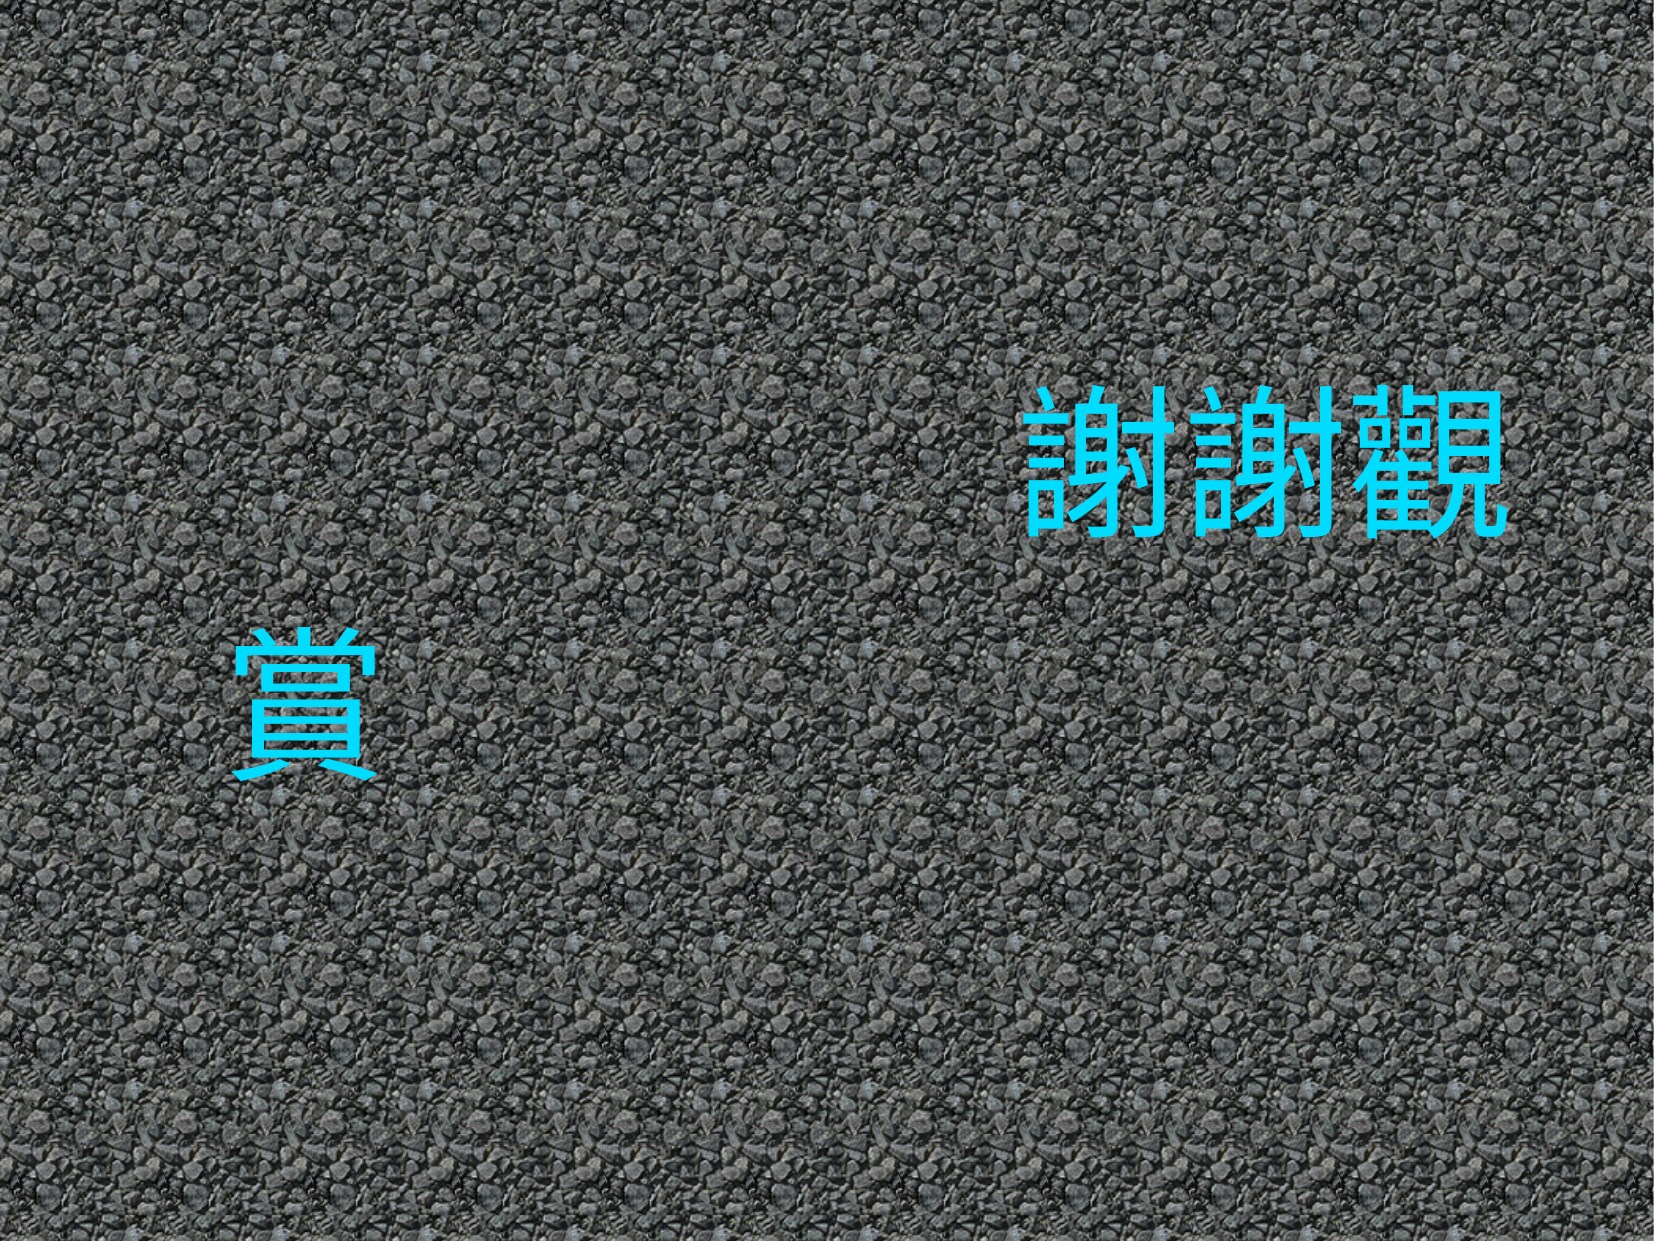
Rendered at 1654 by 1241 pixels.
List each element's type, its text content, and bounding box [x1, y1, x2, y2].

text_box 謝謝觀賞 [206, 324, 1625, 1034]
picture [0, 0, 1654, 1241]
